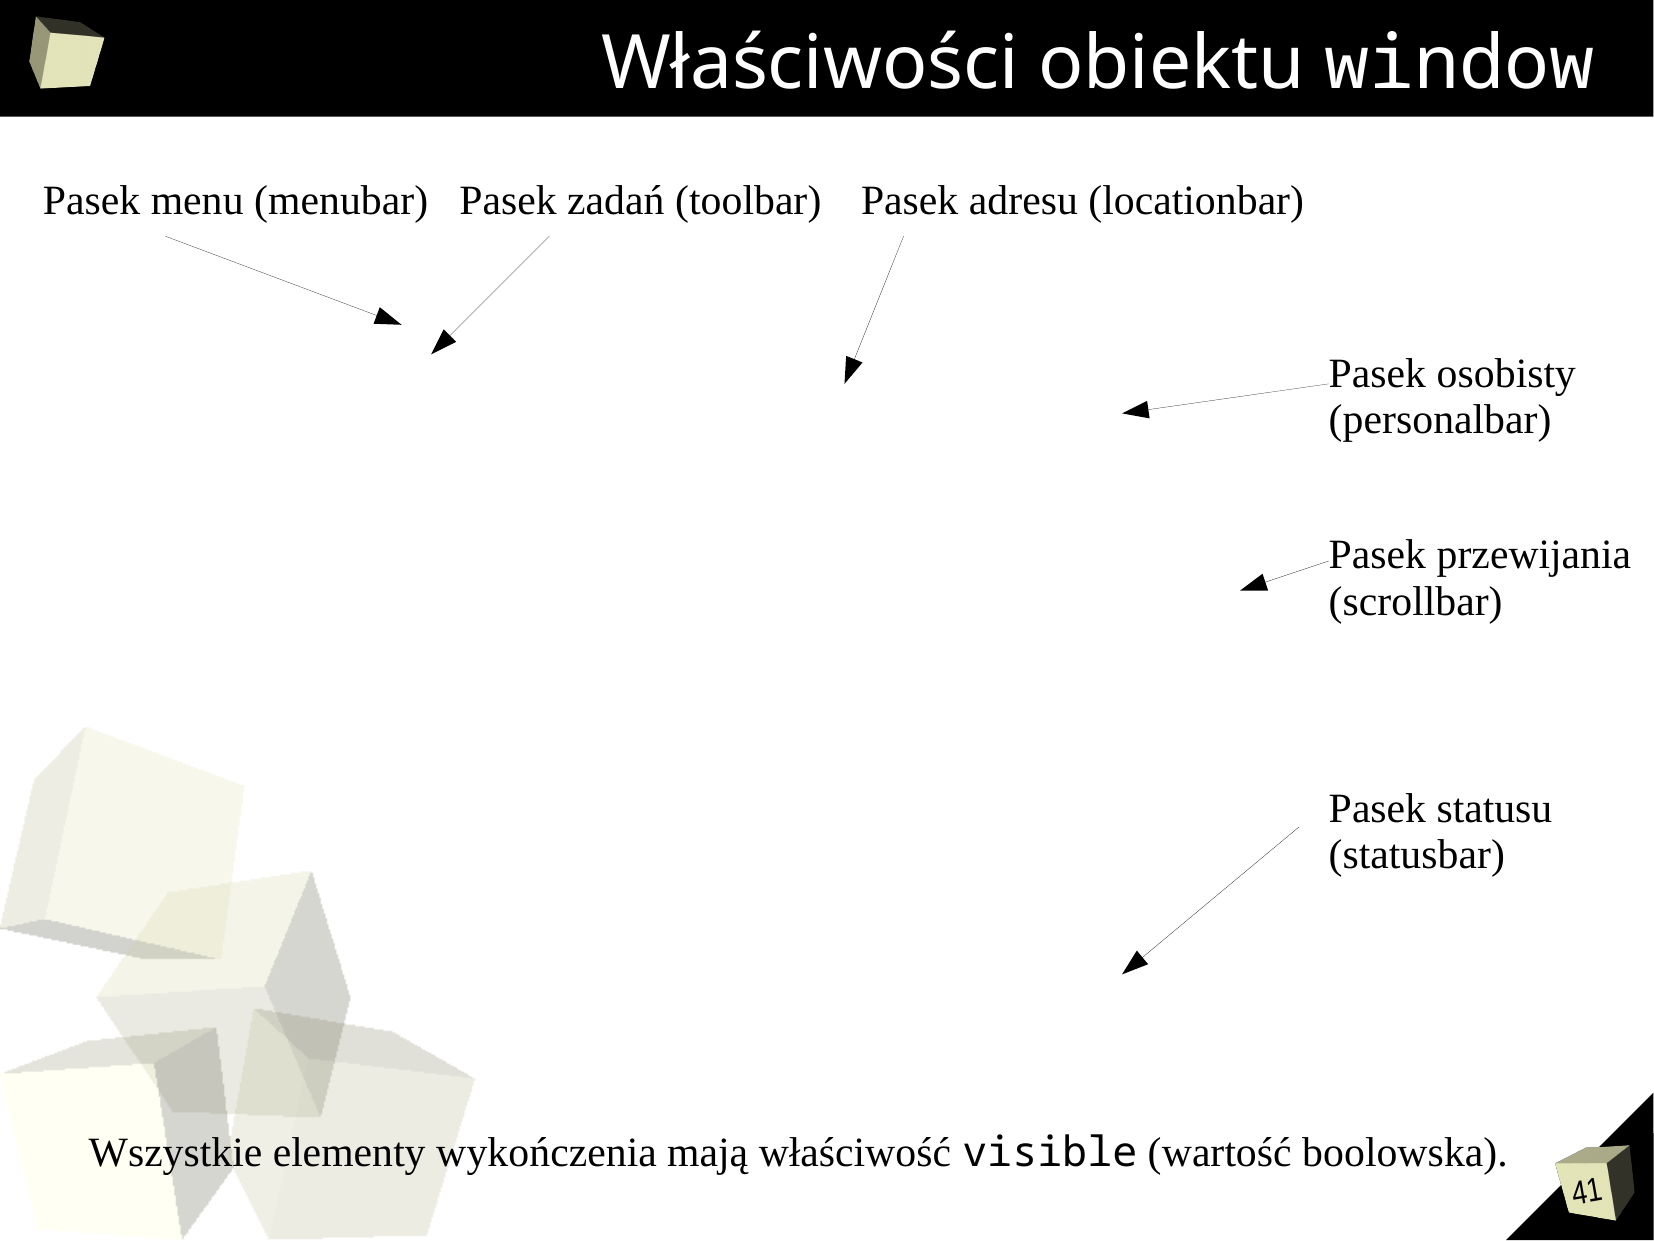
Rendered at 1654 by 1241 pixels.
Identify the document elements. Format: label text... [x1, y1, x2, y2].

text_box Pasek adresu (locationbar) [861, 177, 1304, 224]
text_box Pasek statusu (statusbar) [1328, 785, 1564, 879]
text_box Pasek przewijania (scrollbar) [1328, 531, 1643, 625]
text_box Pasek zadań (toolbar) [459, 177, 821, 224]
text_box Pasek menu (menubar) [42, 177, 428, 224]
title Właściwości obiektu window [118, 0, 1595, 119]
text_box Pasek osobisty (personalbar) [1328, 350, 1587, 443]
text_box Wszystkie elementy wykończenia mają właściwość visible (wartość boolowska). [88, 1122, 1511, 1172]
picture [0, 265, 1252, 1241]
